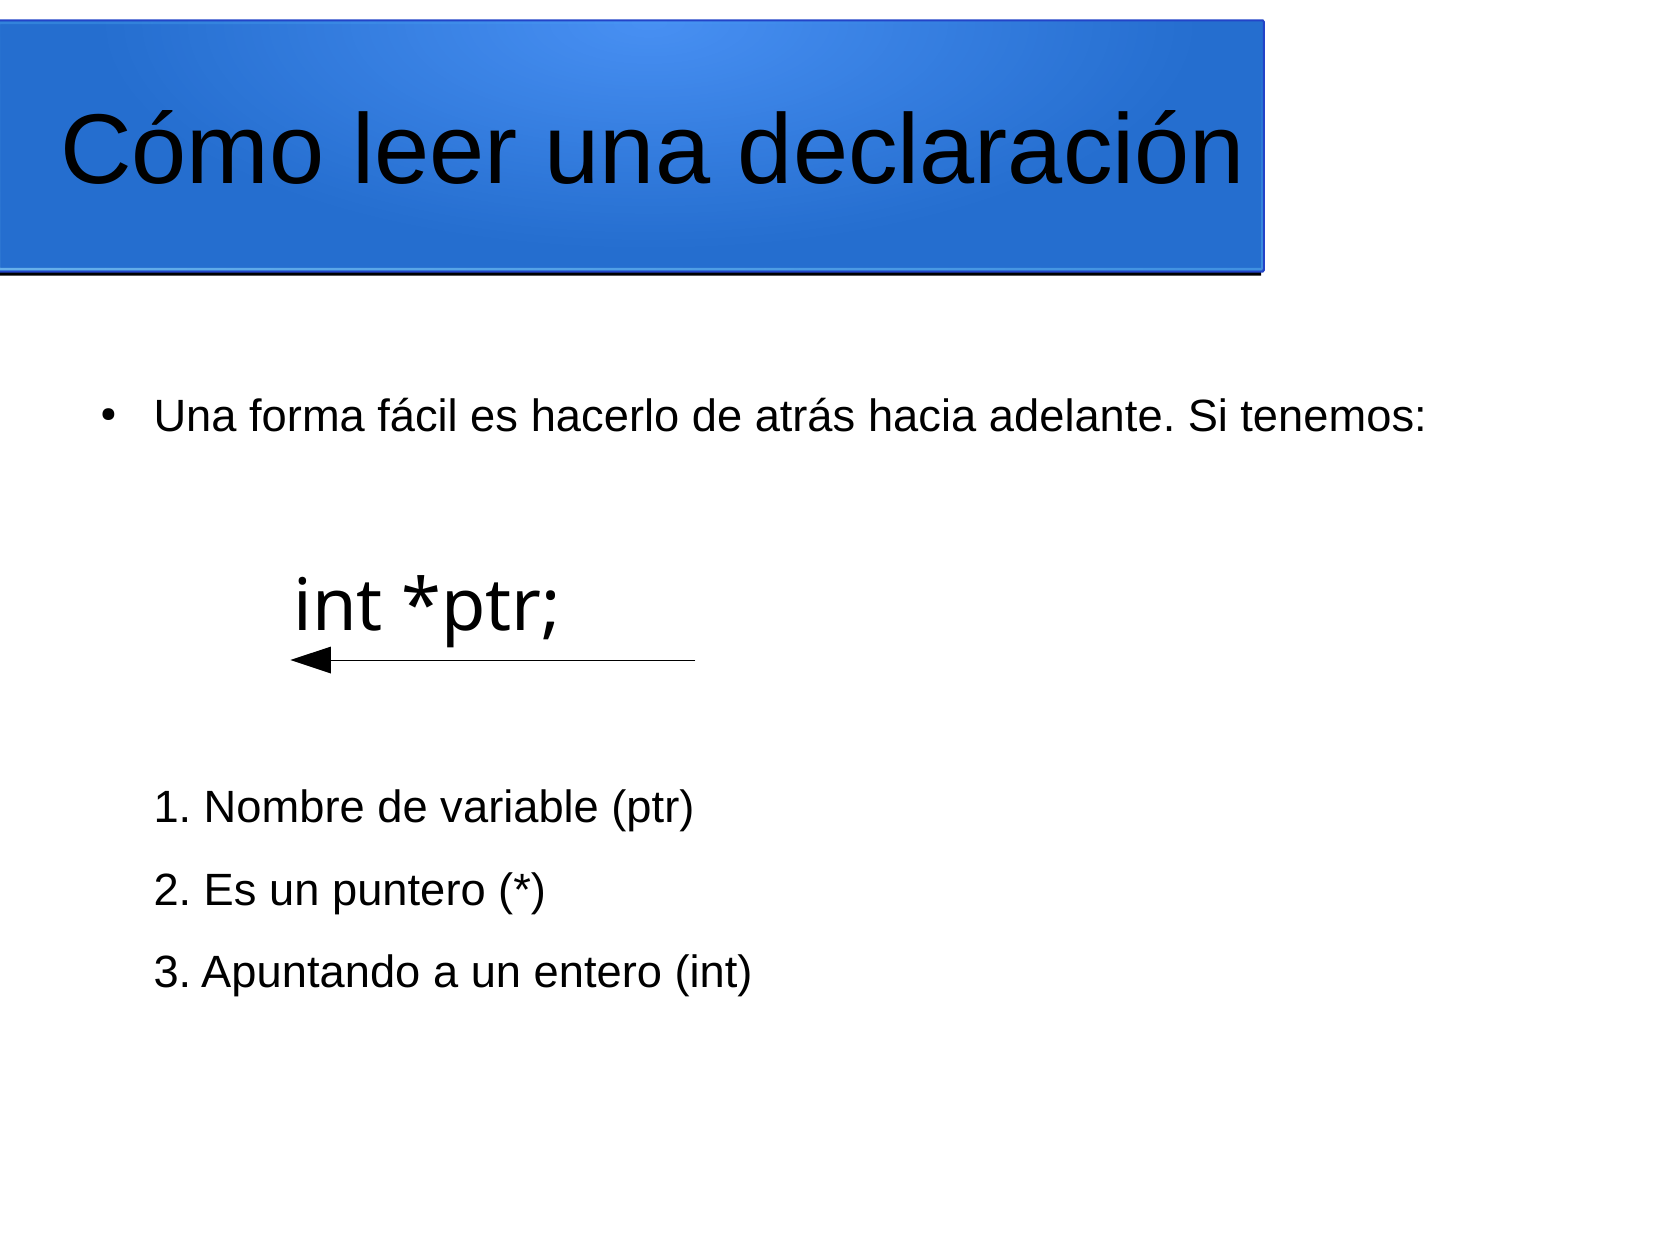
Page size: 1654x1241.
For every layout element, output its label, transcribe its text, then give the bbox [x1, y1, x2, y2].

title Cómo leer una declaración [60, 47, 1291, 252]
list Una forma fácil es hacerlo de atrás hacia adelante. Si tenemos: int *ptr; 1. Nombre de variable (ptr) 2. Es un puntero (*) 3. Apuntando a un entero (int) [82, 390, 1571, 1110]
